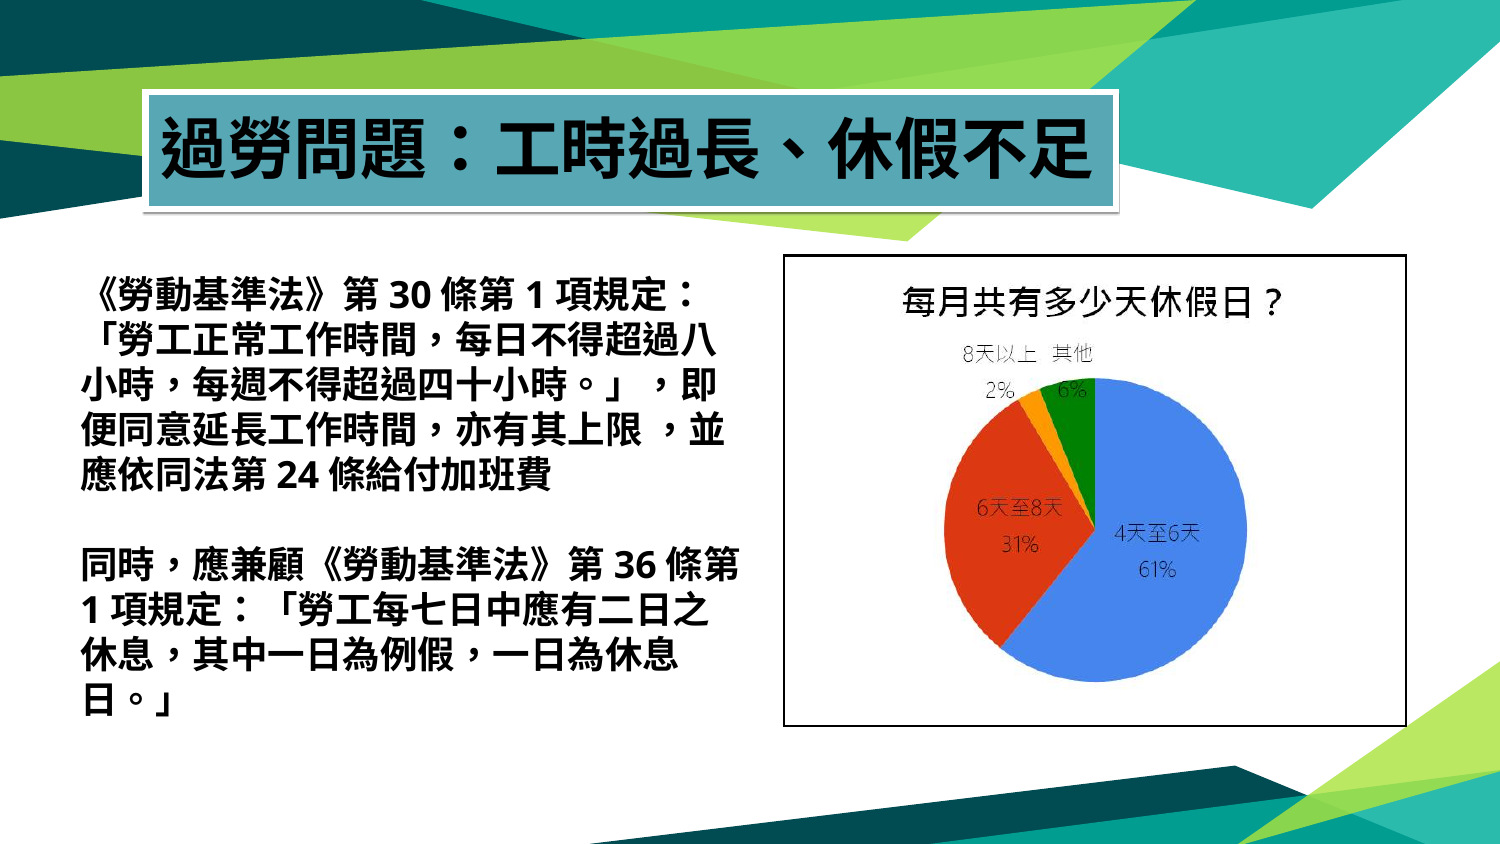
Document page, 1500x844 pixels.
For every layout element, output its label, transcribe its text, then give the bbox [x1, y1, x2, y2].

picture [785, 256, 1405, 726]
title 過勞問題：工時過長、休假不足 [145, 92, 1117, 210]
text_box 《勞動基準法》第30條第1項規定：「勞工正常工作時間，每日不得超過八小時，每週不得超過四十小時。」，即便同意延長工作時間，亦有其上限 ，並應依同法第24條給付加班費 同時，應兼顧《勞動基準法》第36條第1項規定：「勞工每七日中應有二日之休息，其中一日為例假，一日為休息日。」 [64, 256, 762, 729]
